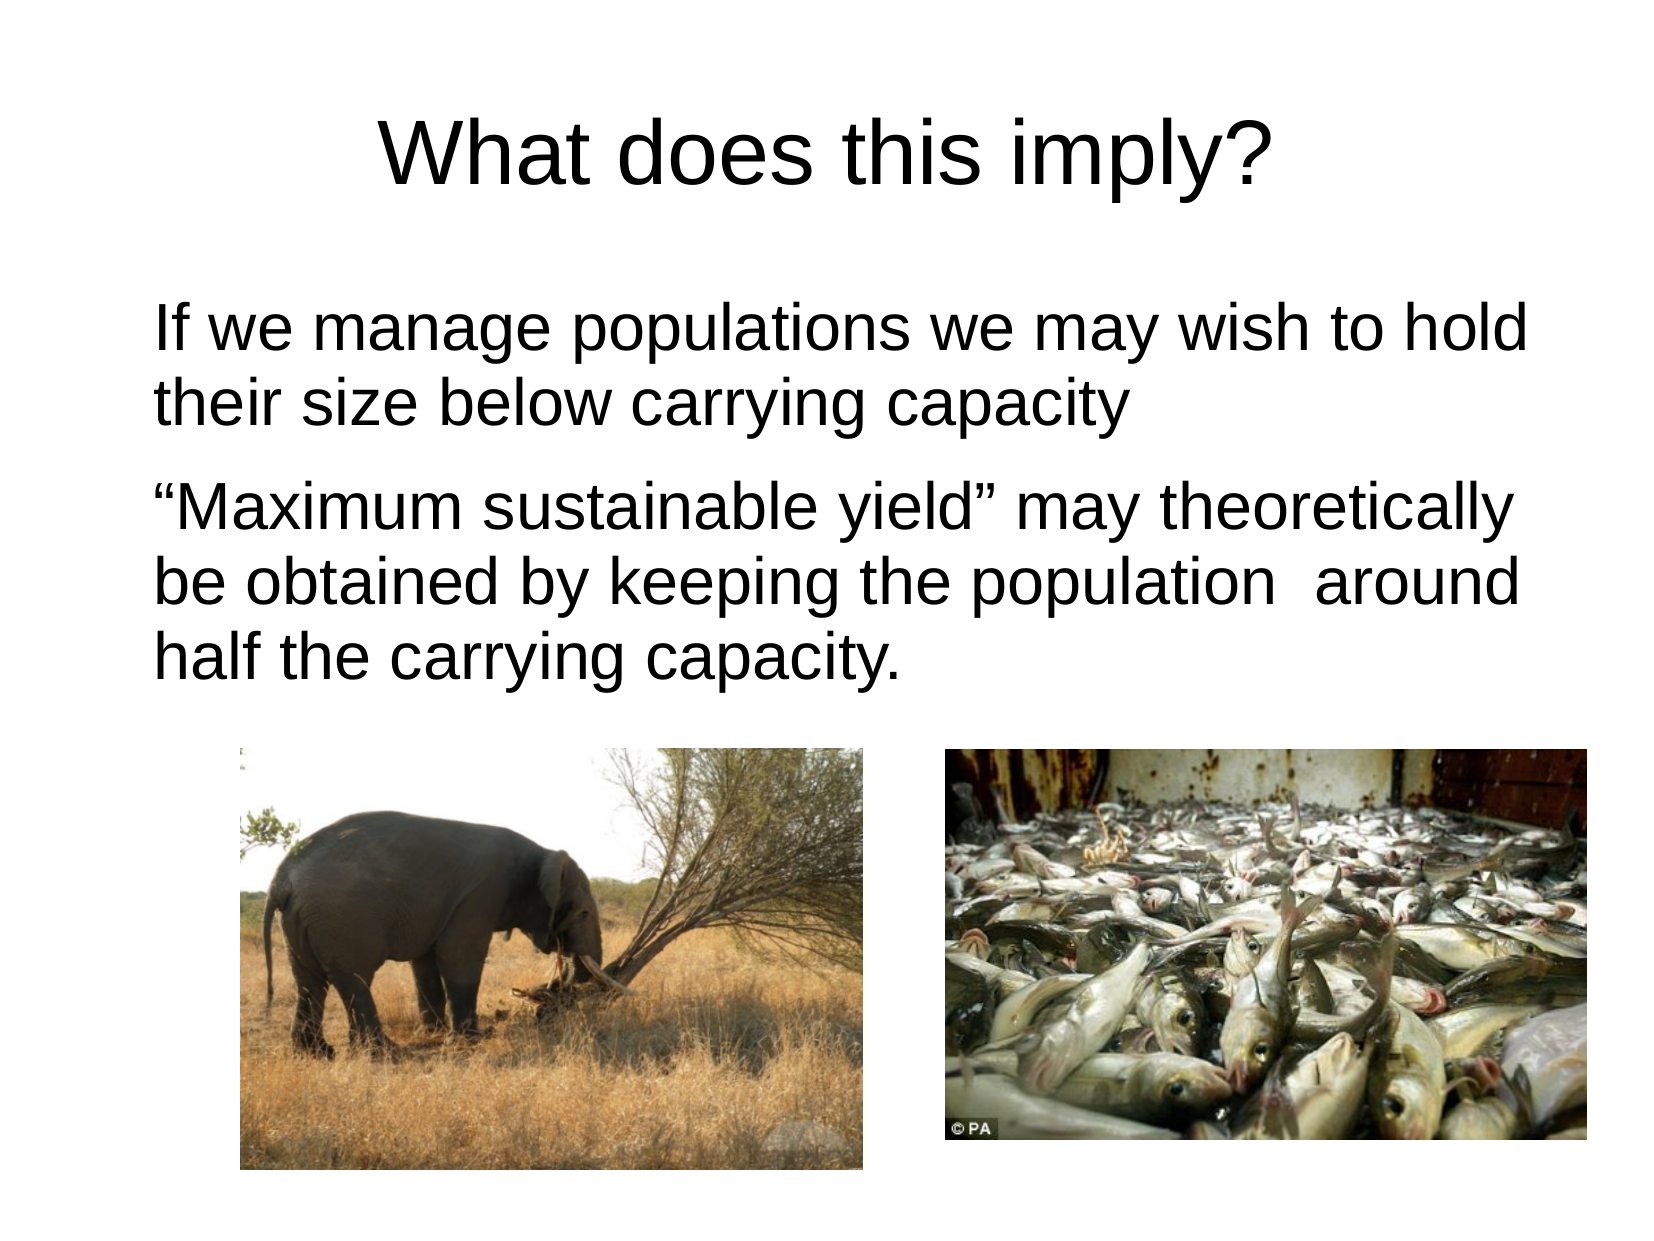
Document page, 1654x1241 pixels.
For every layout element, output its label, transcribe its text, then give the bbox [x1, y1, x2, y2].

picture [240, 748, 863, 1171]
list If we manage populations we may wish to hold their size below carrying capacity “Maximum sustainable yield” may theoretically be obtained by keeping the population around half the carrying capacity. [82, 290, 1538, 1010]
title What does this imply? [82, 49, 1571, 257]
picture [945, 749, 1587, 1141]
